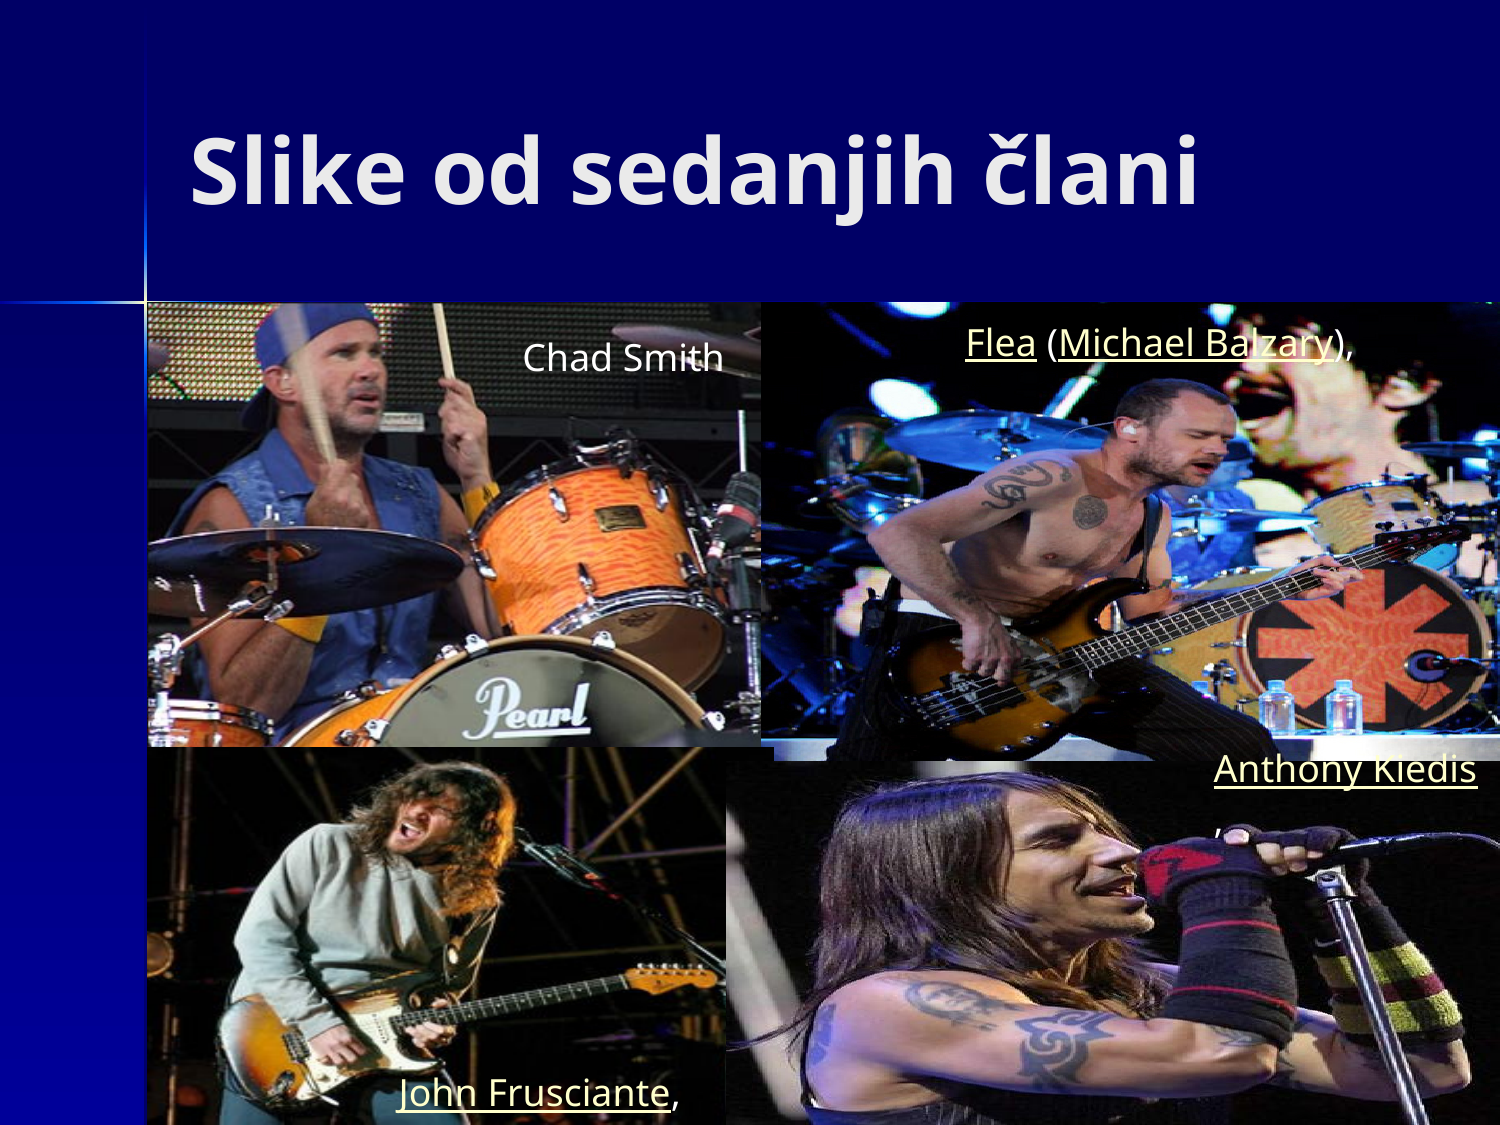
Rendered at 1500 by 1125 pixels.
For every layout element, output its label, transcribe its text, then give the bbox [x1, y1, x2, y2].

text_box John Frusciante, [383, 1061, 697, 1125]
text_box Flea (Michael Balzary), [950, 311, 1500, 378]
picture [147, 302, 1500, 1125]
text_box Anthony Kiedis, [1198, 737, 1500, 849]
title Slike od sedanjih člani [174, 50, 1413, 285]
text_box Chad Smith [507, 326, 741, 387]
